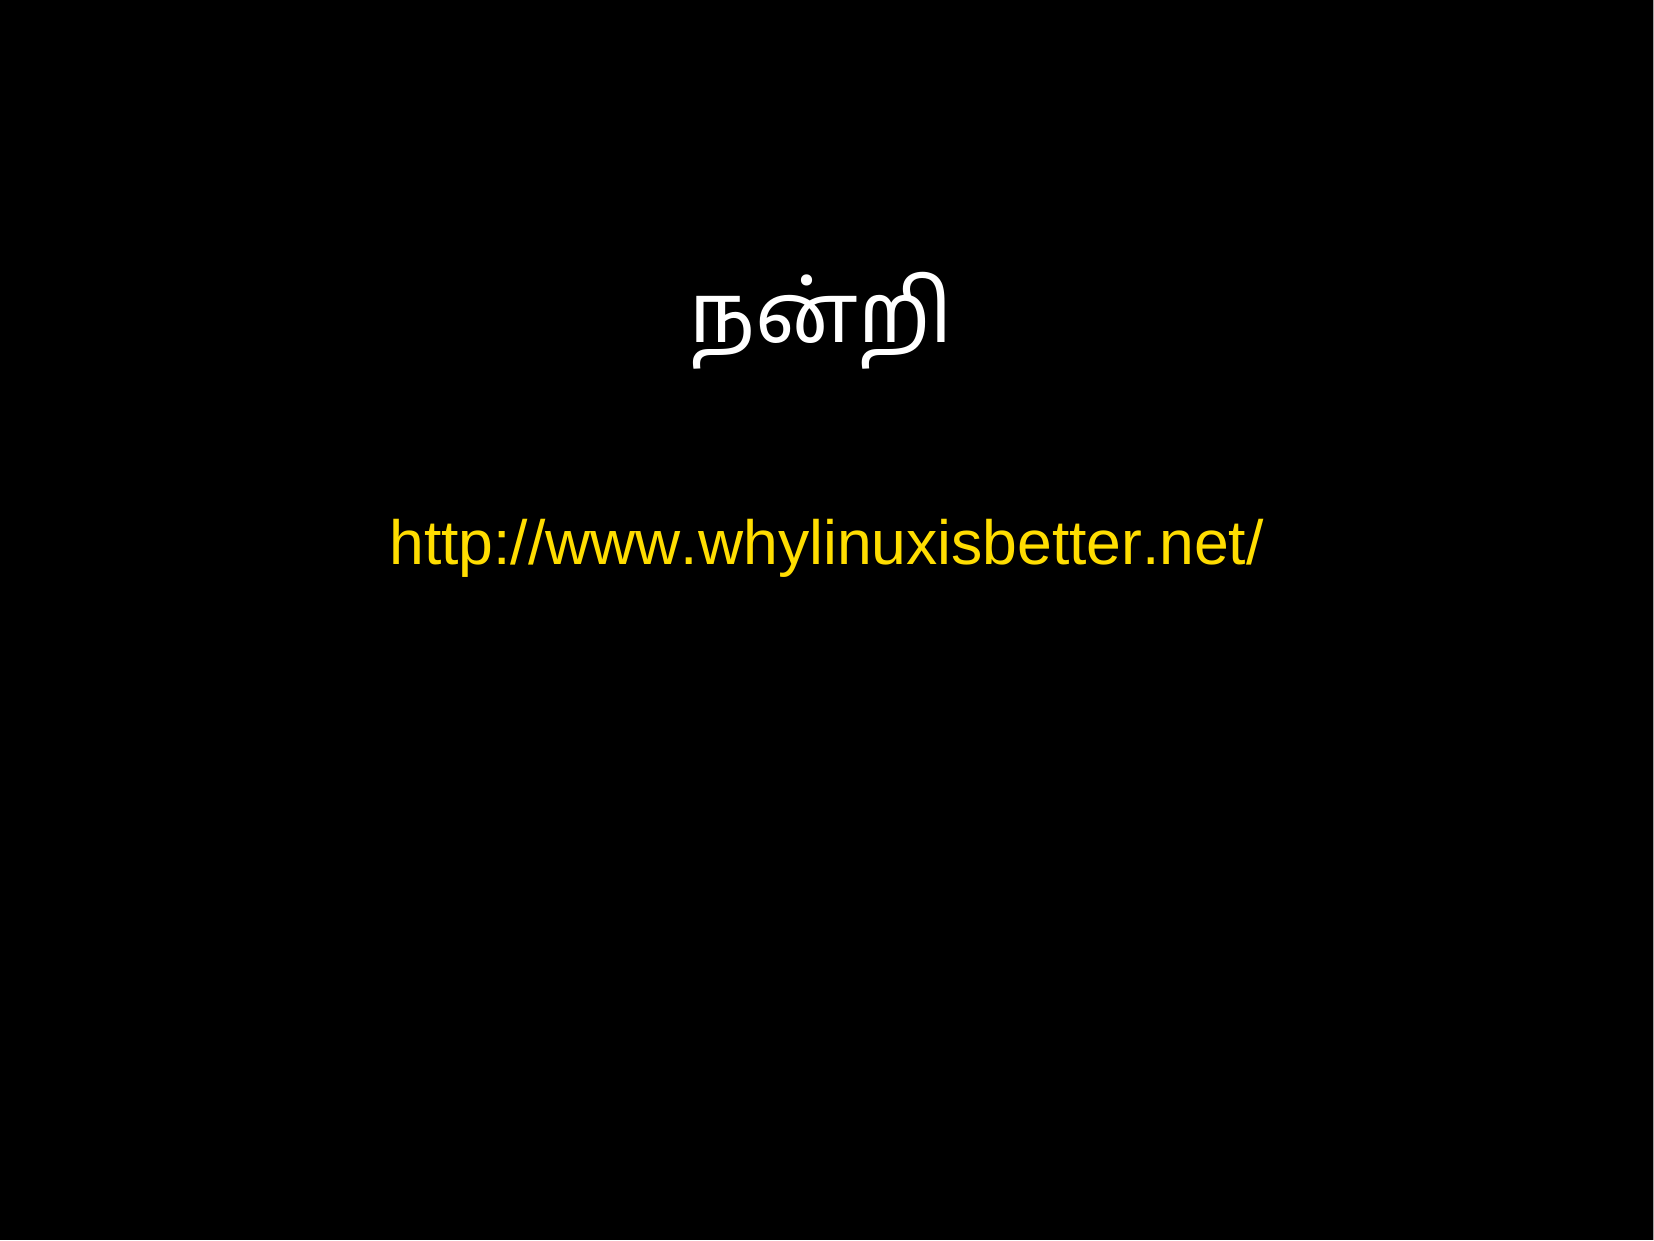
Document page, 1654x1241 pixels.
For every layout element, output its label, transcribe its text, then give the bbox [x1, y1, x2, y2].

text_box நன்றி [675, 262, 968, 375]
text_box http://www.whylinuxisbetter.net/ [375, 375, 1388, 586]
